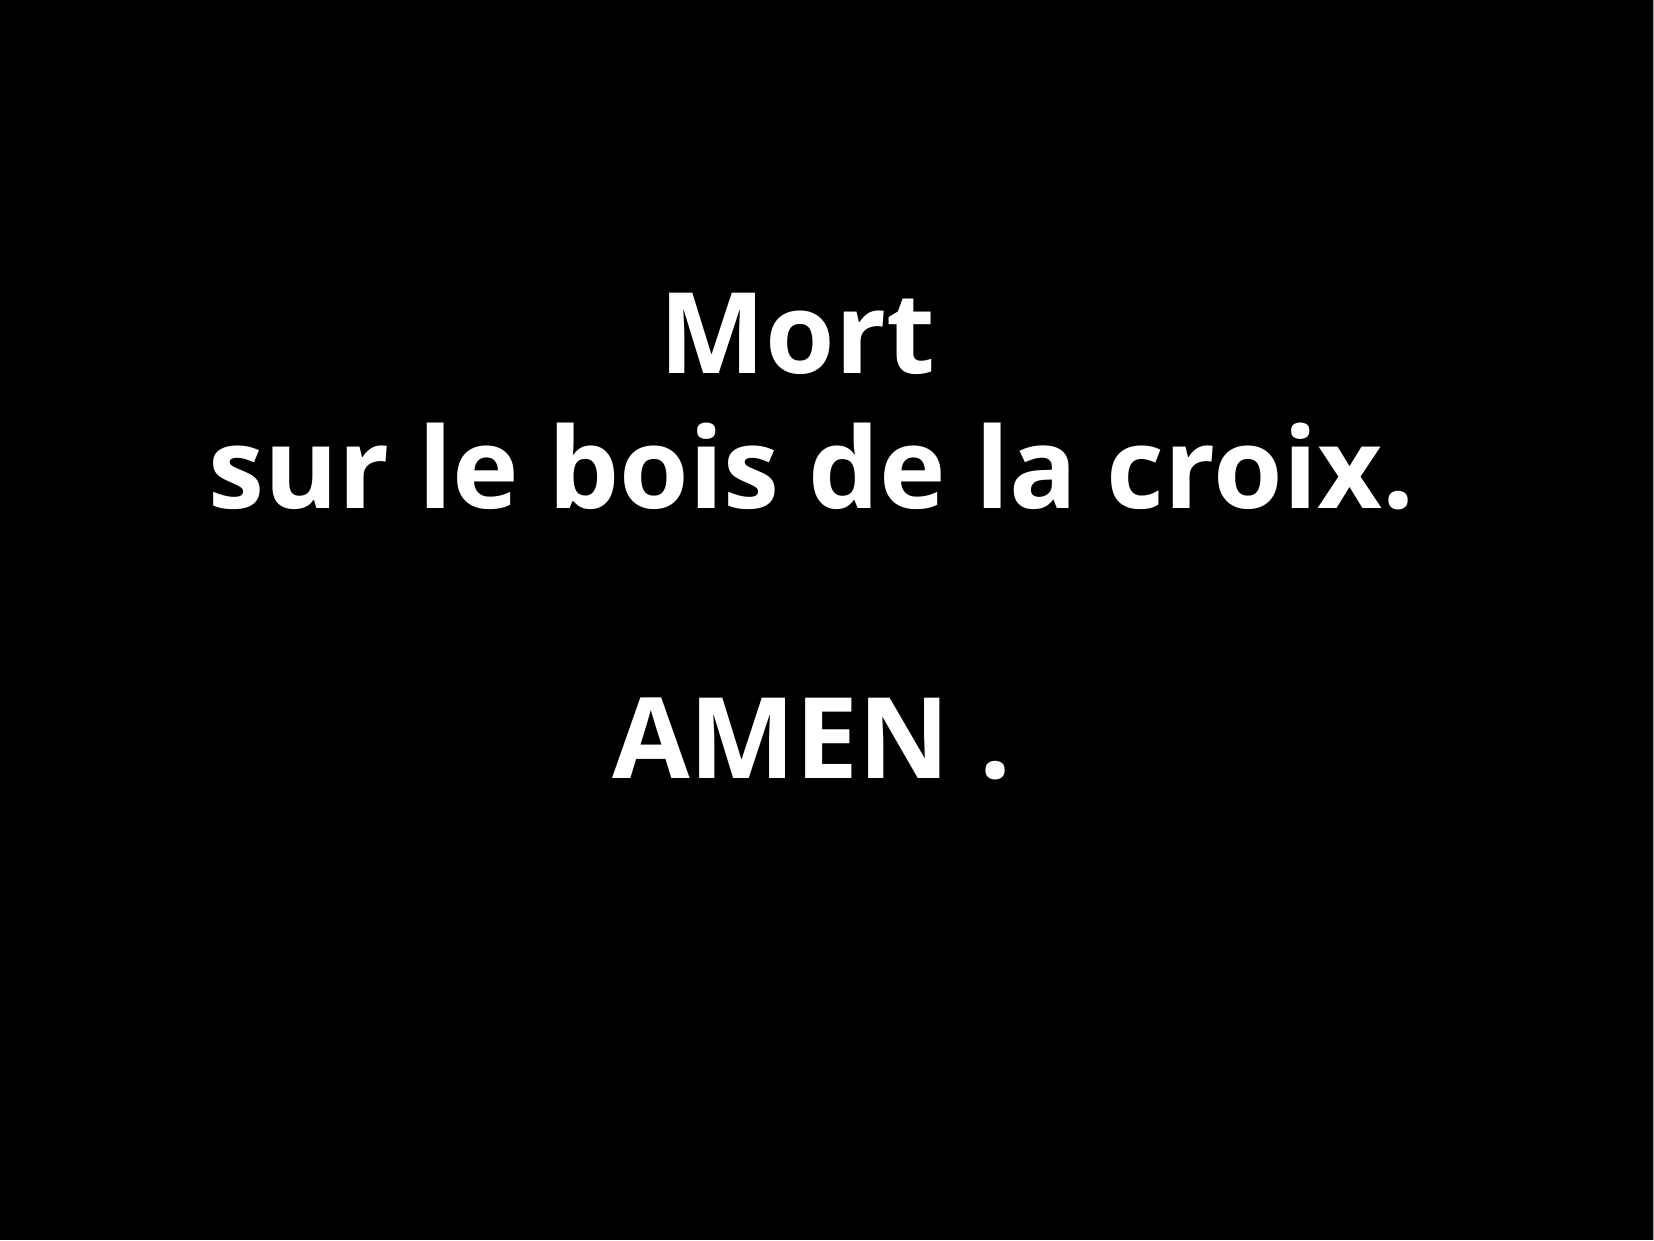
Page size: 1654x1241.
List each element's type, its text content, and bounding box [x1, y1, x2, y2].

text_box Mort sur le bois de la croix. AMEN . [29, 88, 1595, 975]
